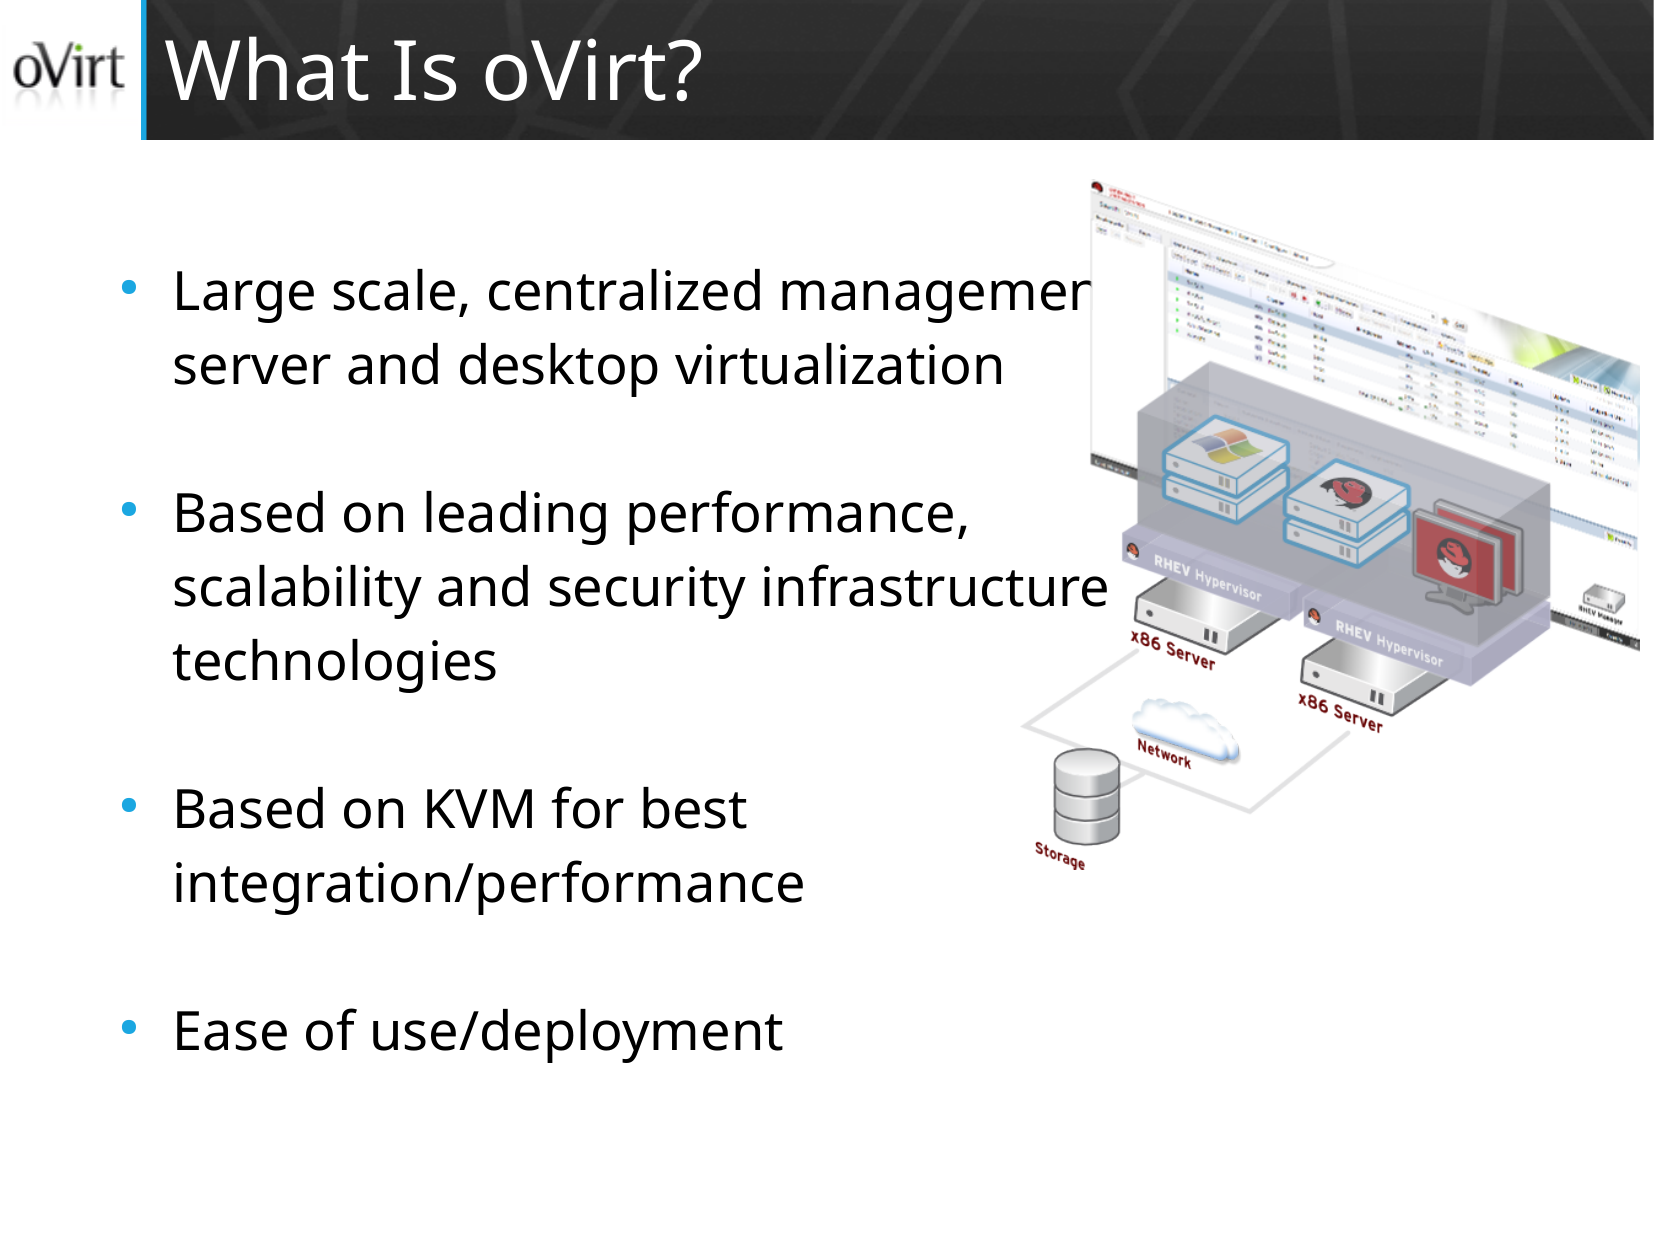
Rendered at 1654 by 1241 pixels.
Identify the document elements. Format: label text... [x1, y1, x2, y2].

picture [0, 0, 1654, 140]
text_box Large scale, centralized management for server and desktop virtualization Based on leading performance, scalability and security infrastructure technologies Based on KVM for best integration/performance Ease of use/deployment [86, 244, 1291, 1126]
picture [1020, 179, 1640, 870]
title What Is oVirt? [164, 18, 1653, 119]
